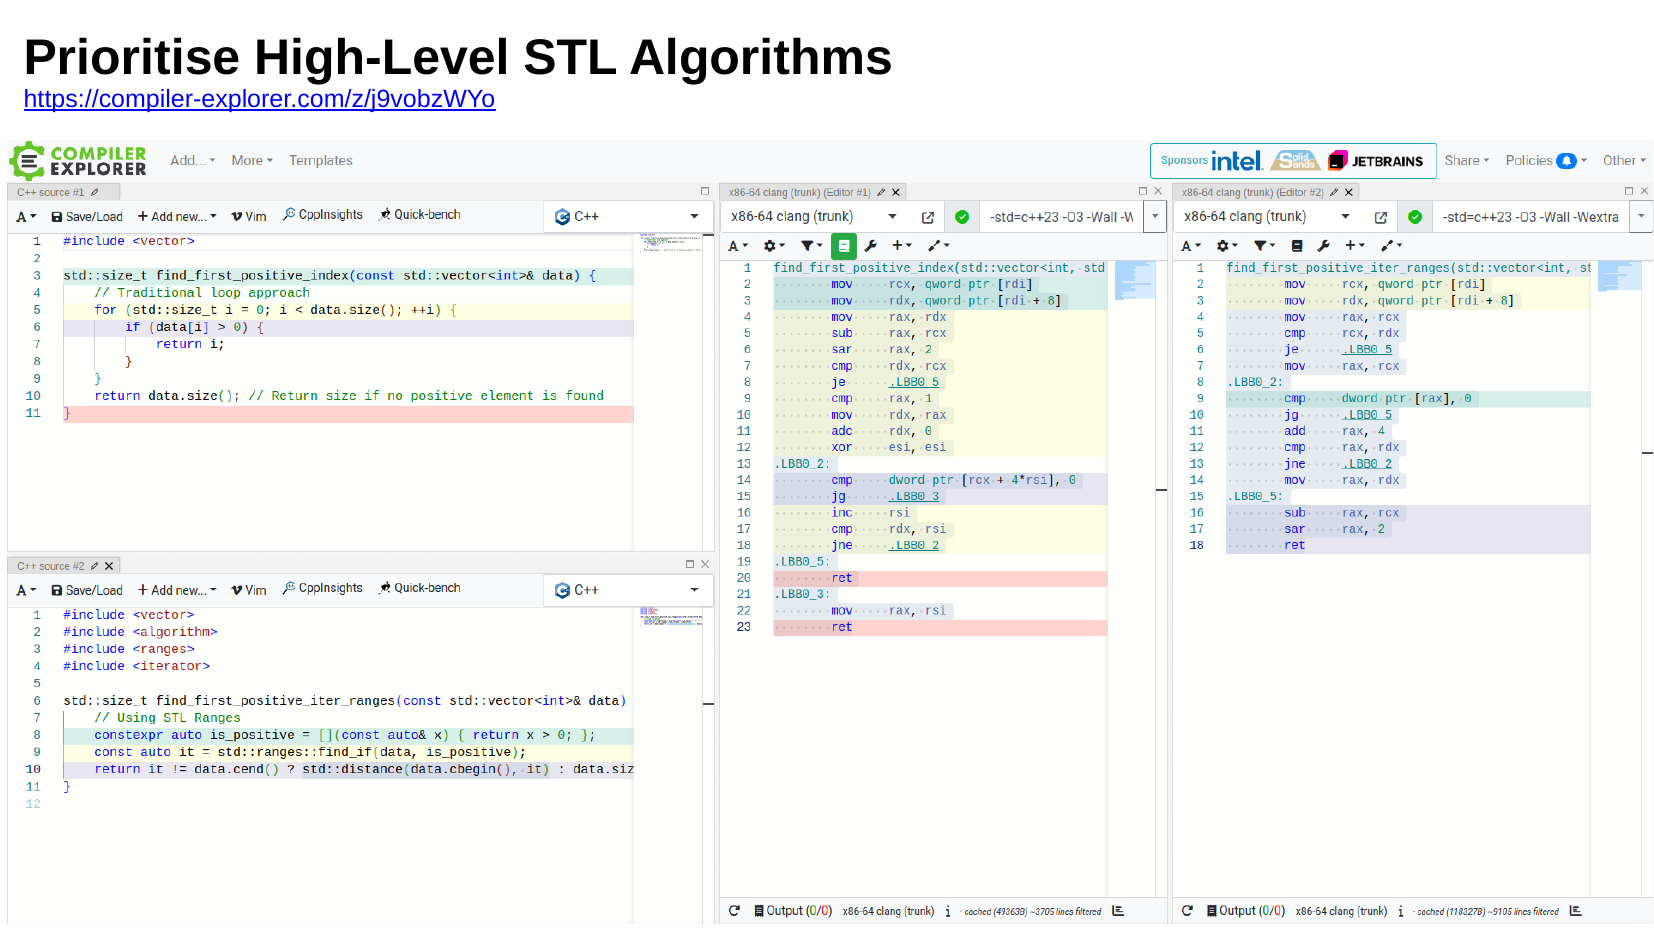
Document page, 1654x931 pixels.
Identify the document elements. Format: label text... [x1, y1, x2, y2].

title Prioritise High-Level STL Algorithms https://compiler-explorer.com/z/j9vobzWYo [23, 29, 1638, 119]
picture [7, 140, 1654, 924]
